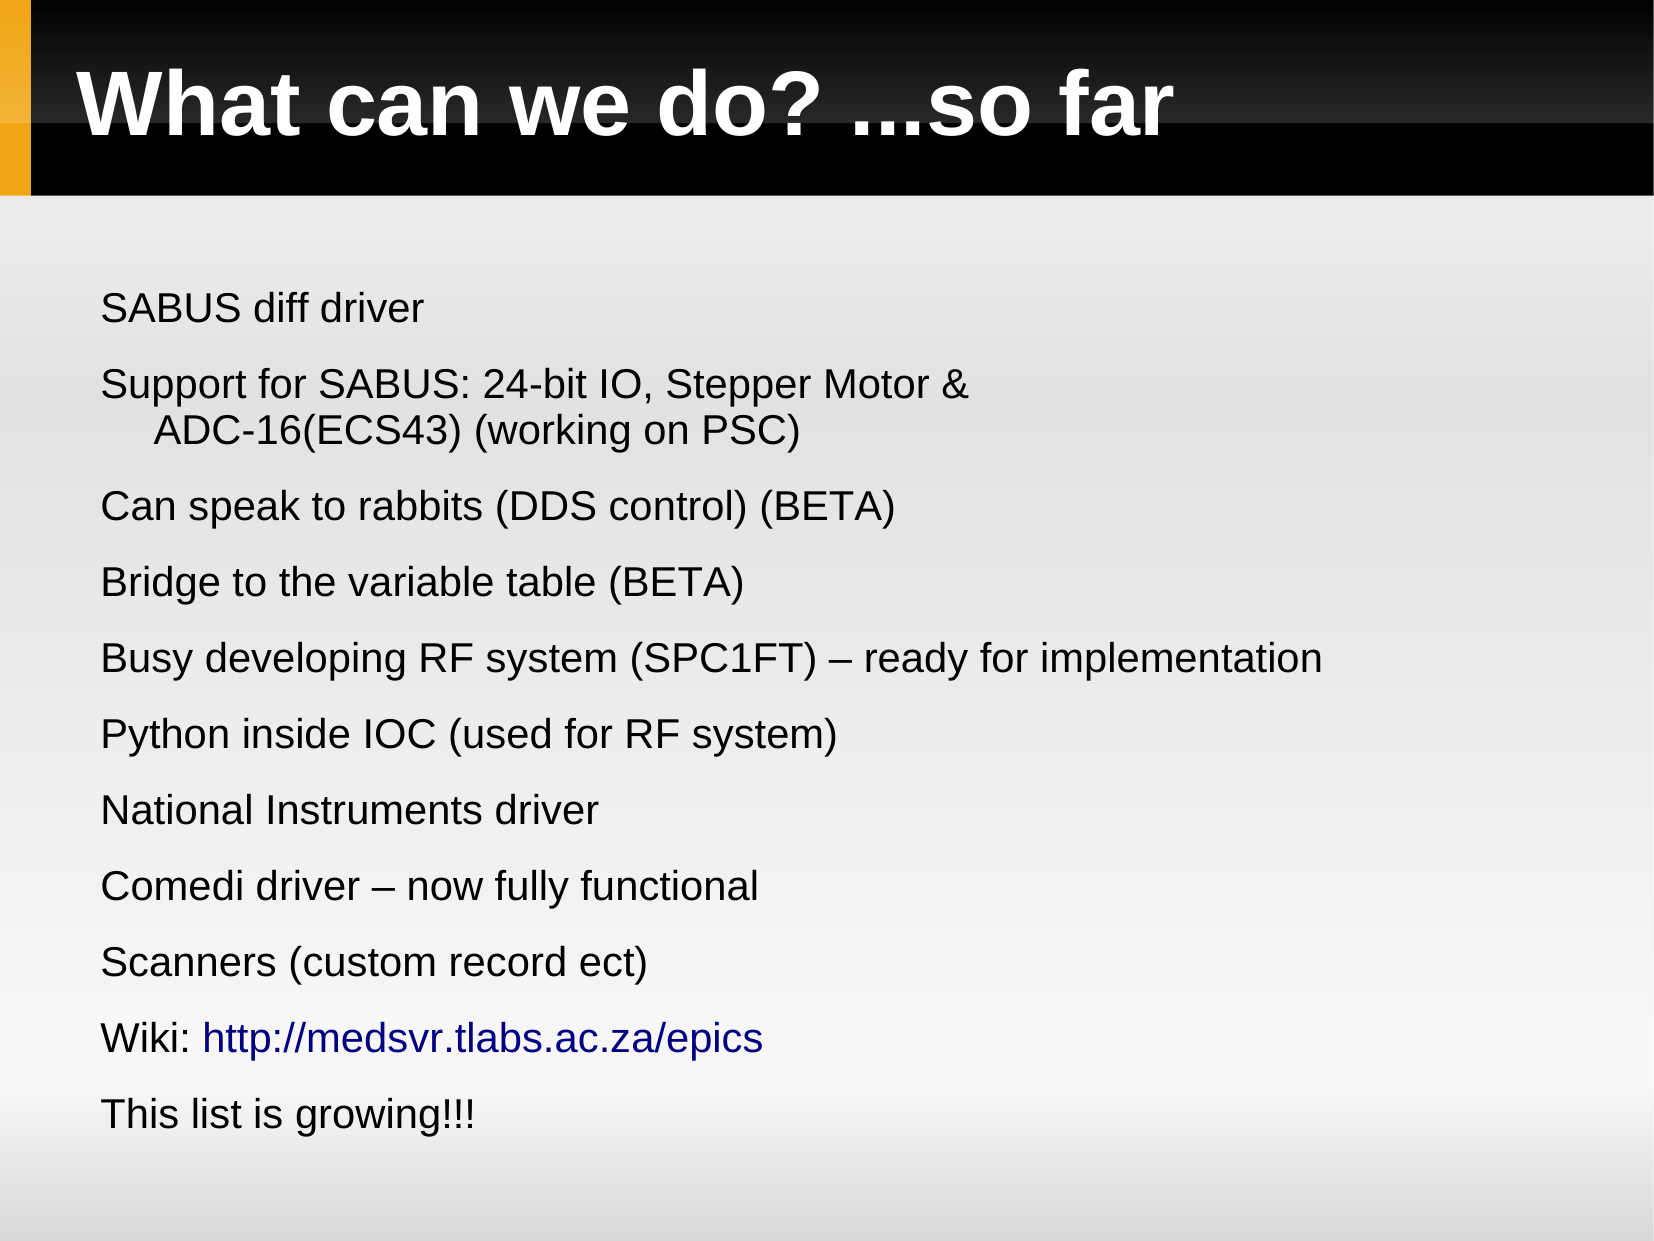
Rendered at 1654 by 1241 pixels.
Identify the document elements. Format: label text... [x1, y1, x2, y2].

picture [0, 0, 1654, 1241]
title What can we do? ...so far [76, 7, 1565, 200]
list SABUS diff driver Support for SABUS: 24-bit IO, Stepper Motor & ADC-16(ECS43) (working on PSC) Can speak to rabbits (DDS control) (BETA) Bridge to the variable table (BETA) Busy developing RF system (SPC1FT) – ready for implementation Python inside IOC (used for RF system) National Instruments driver Comedi driver – now fully functional Scanners (custom record ect) Wiki: http://medsvr.tlabs.ac.za/epics This list is growing!!! [82, 284, 1571, 1162]
